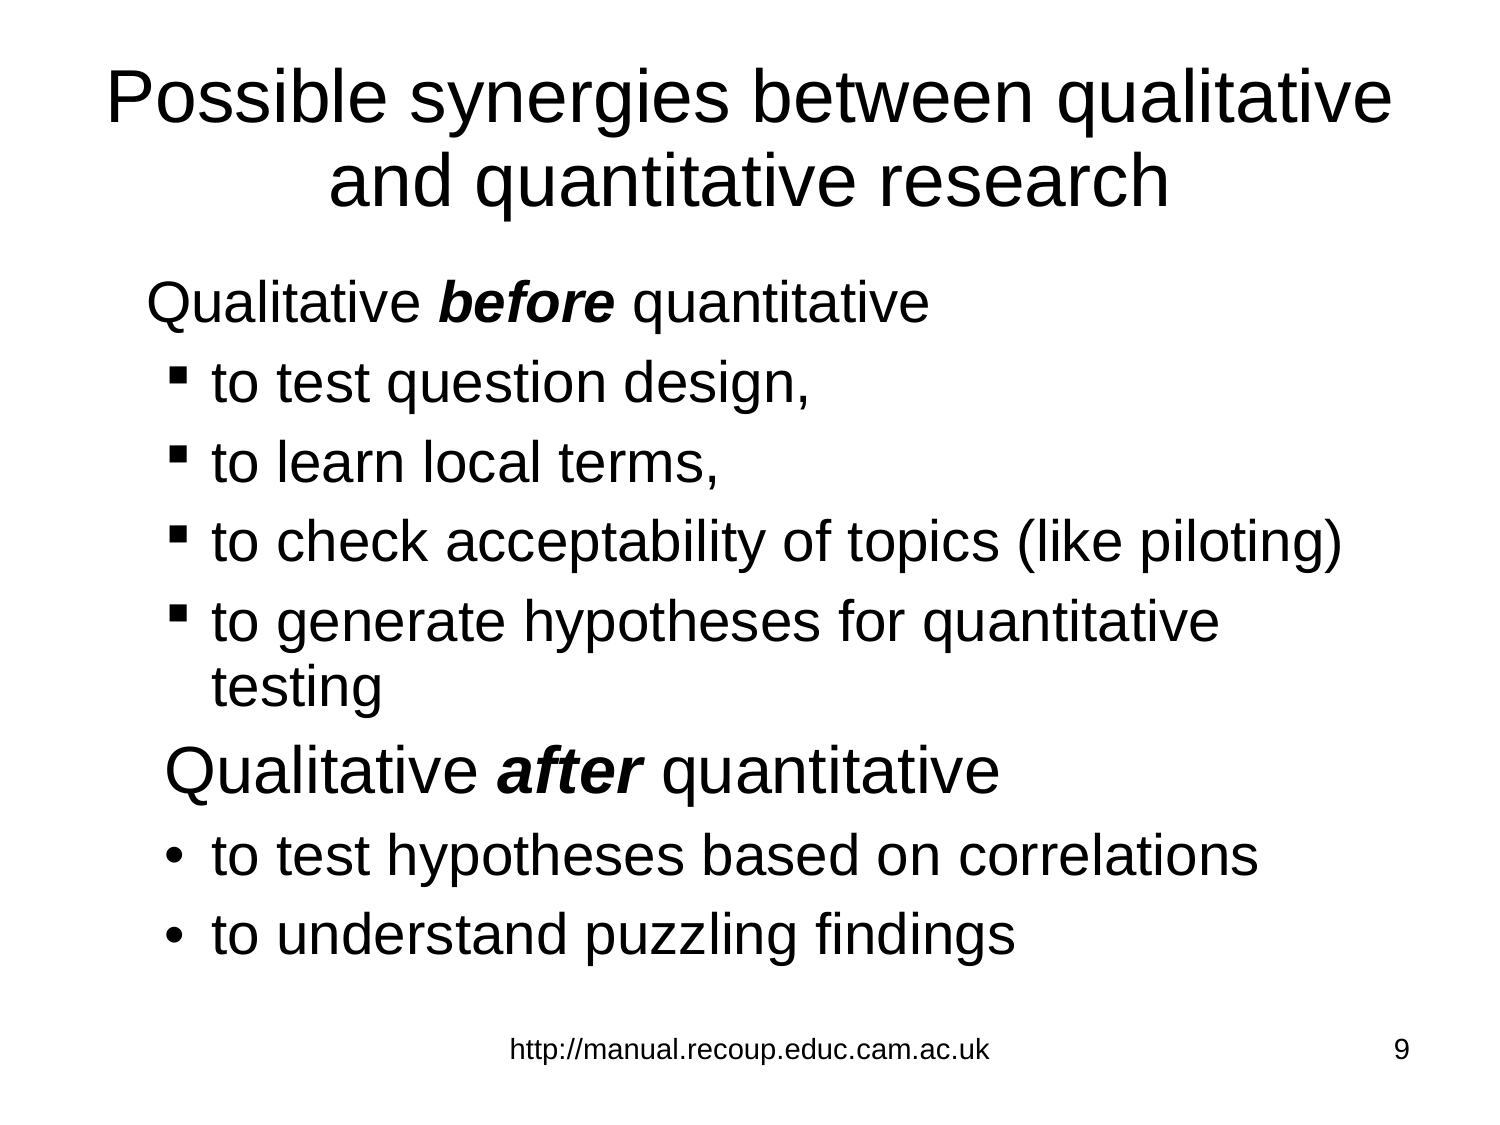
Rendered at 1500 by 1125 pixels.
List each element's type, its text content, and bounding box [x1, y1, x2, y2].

list Qualitative before quantitative to test question design, to learn local terms, to check acceptability of topics (like piloting) to generate hypotheses for quantitative testing Qualitative after quantitative to test hypotheses based on correlations to understand puzzling findings [75, 262, 1426, 1047]
title Possible synergies between qualitative and quantitative research [75, 41, 1426, 237]
